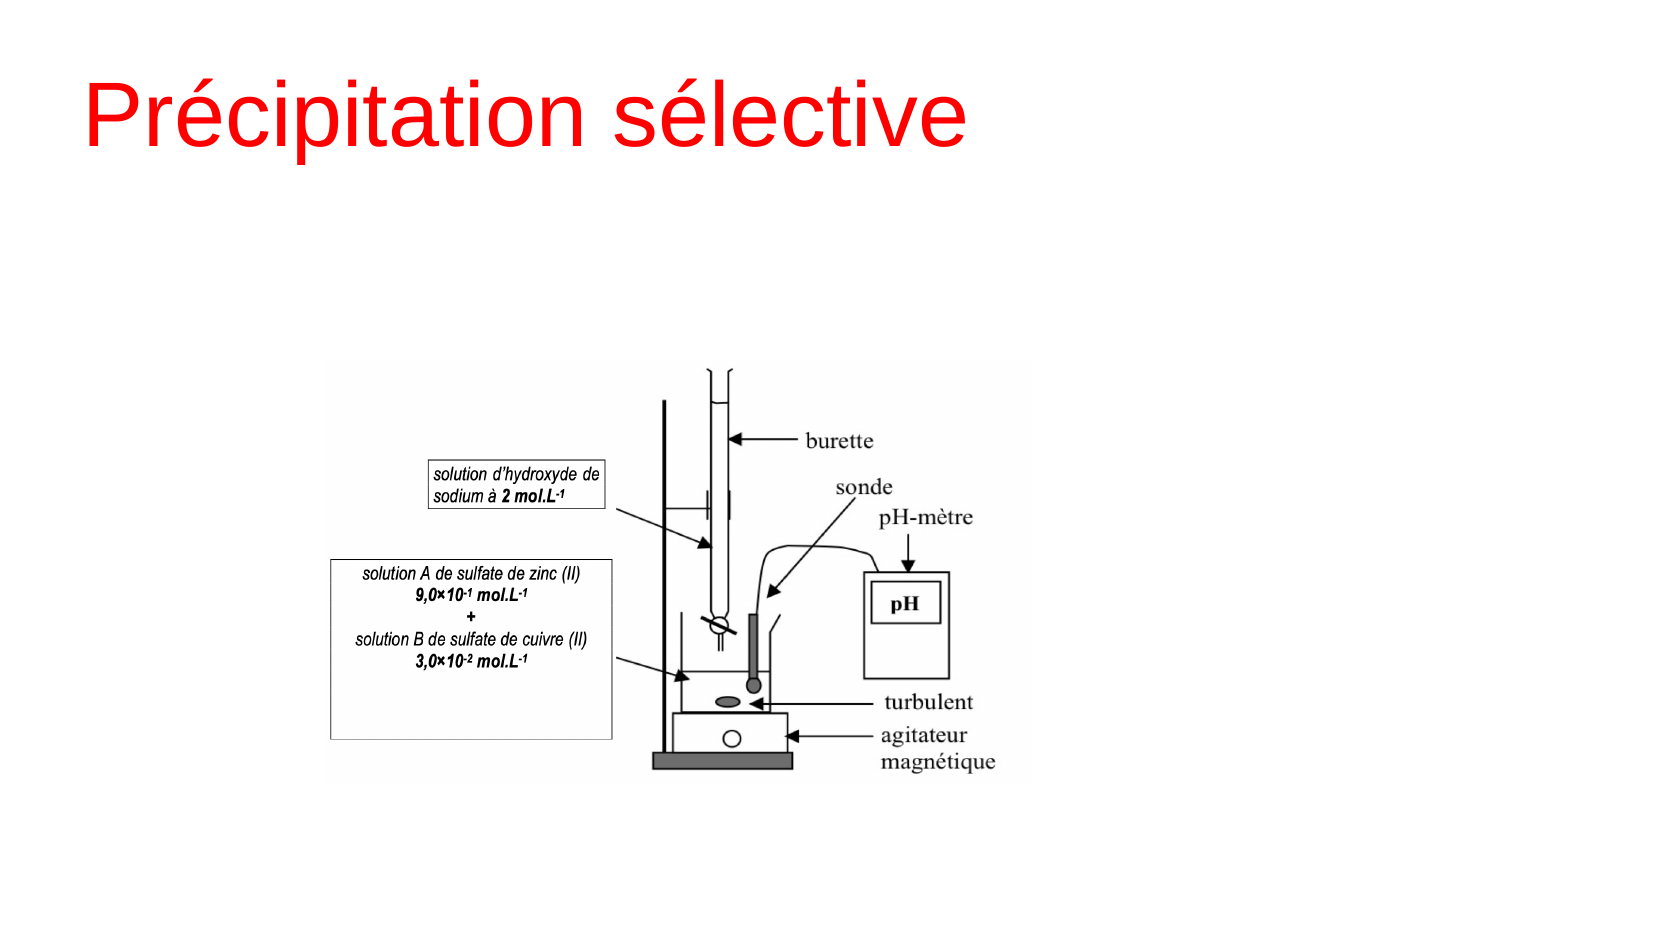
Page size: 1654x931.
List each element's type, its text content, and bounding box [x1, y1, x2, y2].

picture [324, 354, 1034, 786]
title Précipitation sélective [82, 37, 1571, 193]
